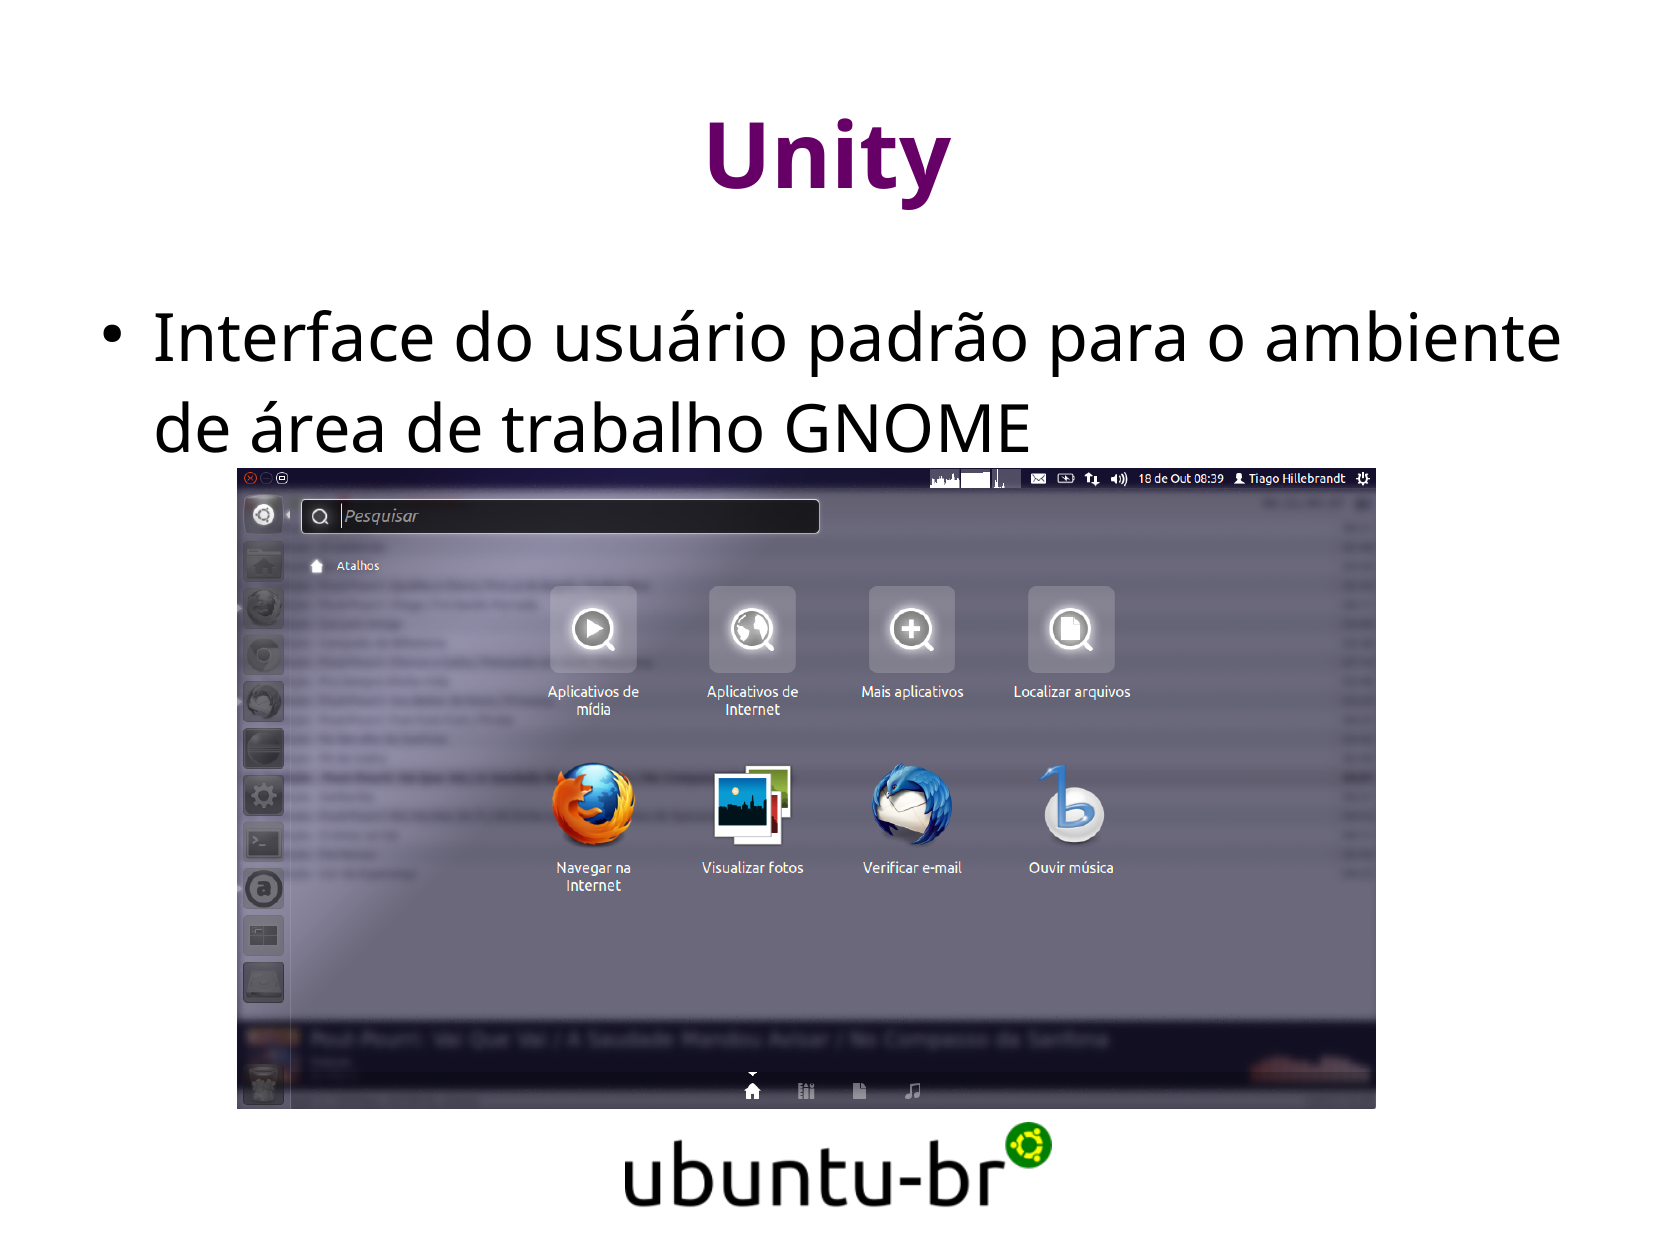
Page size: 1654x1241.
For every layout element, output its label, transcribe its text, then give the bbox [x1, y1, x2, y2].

picture [625, 1122, 1052, 1223]
picture [237, 468, 1376, 1109]
list Interface do usuário padrão para o ambiente de área de trabalho GNOME [82, 290, 1571, 1109]
title Unity [82, 49, 1571, 257]
